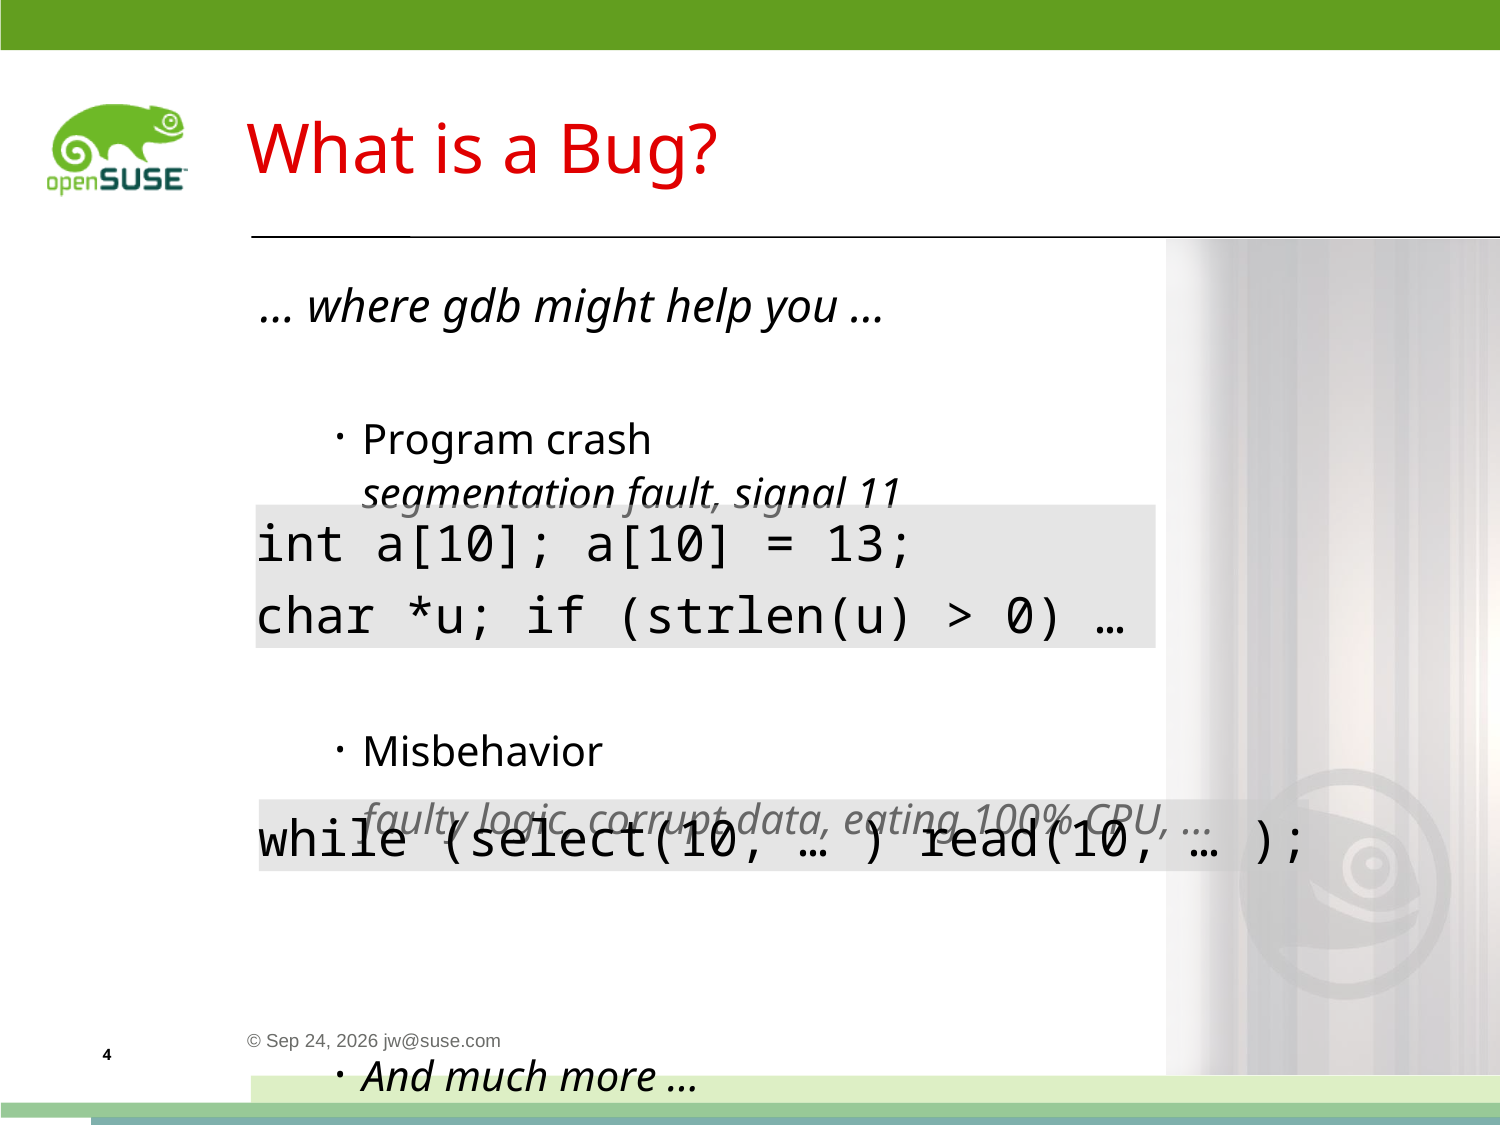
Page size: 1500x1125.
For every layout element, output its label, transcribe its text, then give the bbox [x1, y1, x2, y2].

picture [1166, 239, 1500, 1075]
text_box int a[10]; a[10] = 13; char *u; if (strlen(u) > 0) … [255, 504, 1156, 621]
title What is a Bug? [246, 60, 1409, 239]
list … where gdb might help you … Program crash segmentation fault, signal 11 Misbehavior faulty logic, corrupt data, eating 100% CPU, ... And much more ... [245, 267, 1353, 1005]
text_box while (select(10, … ) read(10, … ); [258, 799, 1309, 857]
picture [47, 104, 188, 197]
